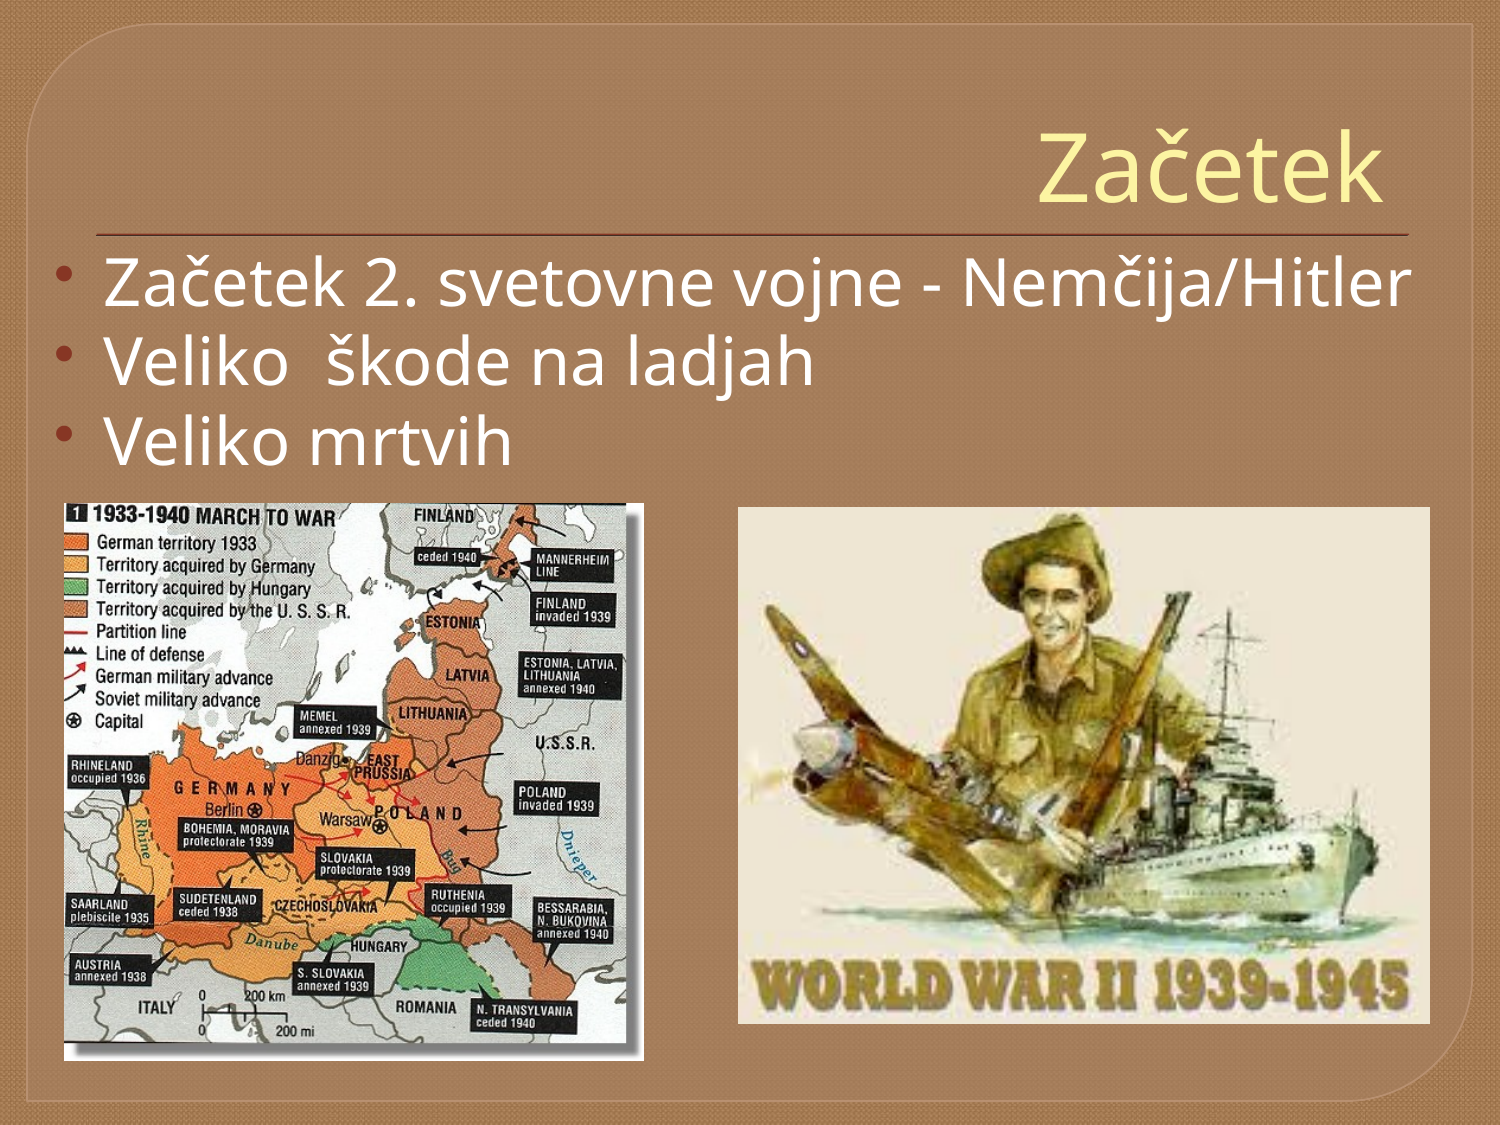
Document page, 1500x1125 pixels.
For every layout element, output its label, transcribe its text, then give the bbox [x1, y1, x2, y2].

picture [0, 0, 1500, 1125]
title Začetek [75, 41, 1425, 230]
list Začetek 2. svetovne vojne - Nemčija/Hitler Veliko škode na ladjah Veliko mrtvih [41, 231, 1459, 975]
